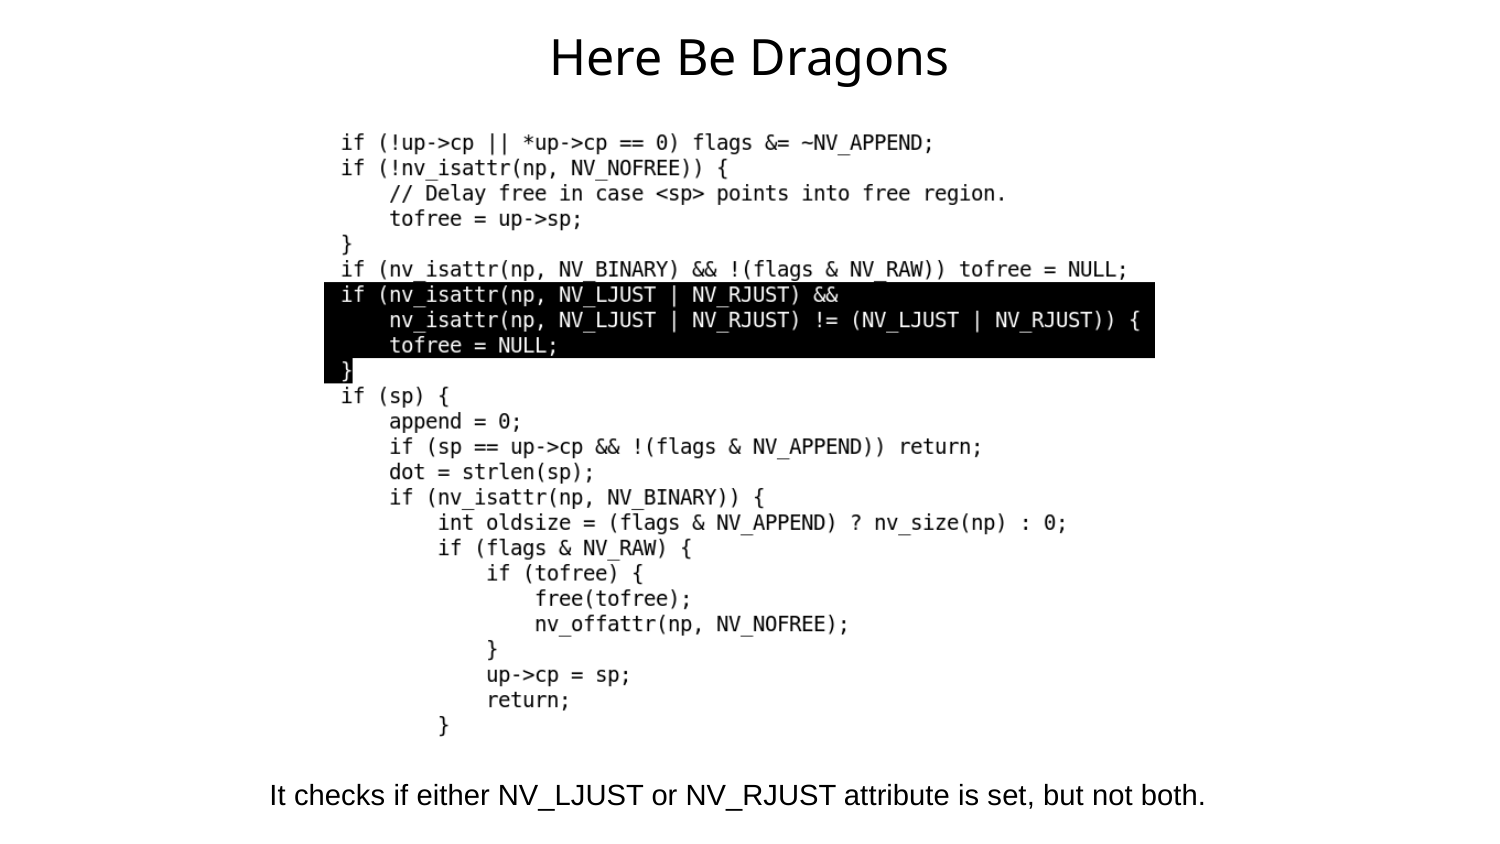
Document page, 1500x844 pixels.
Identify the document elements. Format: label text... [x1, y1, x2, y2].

title Here Be Dragons [51, 10, 1449, 105]
text_box It checks if either NV_LJUST or NV_RJUST attribute is set, but not both. [254, 761, 1383, 844]
picture [324, 129, 1155, 737]
